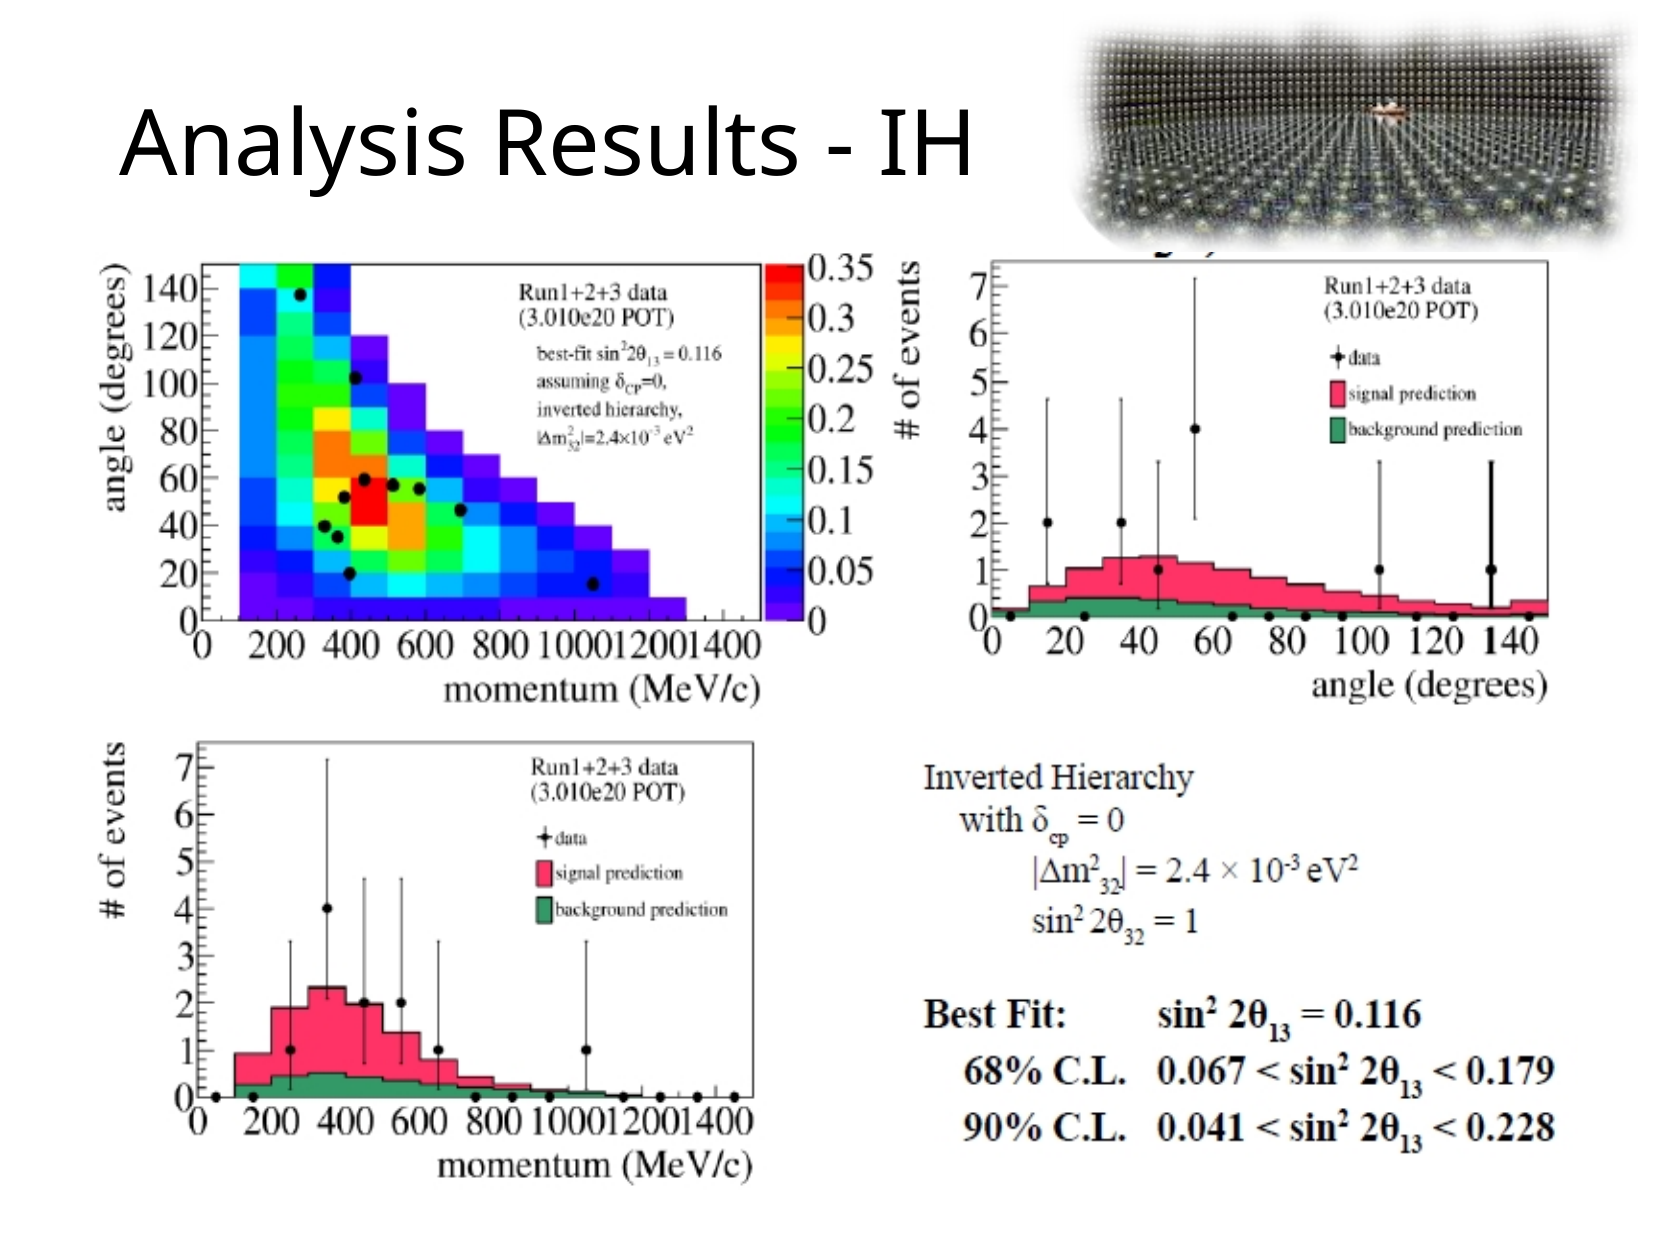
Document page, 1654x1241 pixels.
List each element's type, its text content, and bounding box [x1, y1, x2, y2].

title Analysis Results - IH [23, 23, 1075, 257]
picture [75, 11, 1638, 1196]
